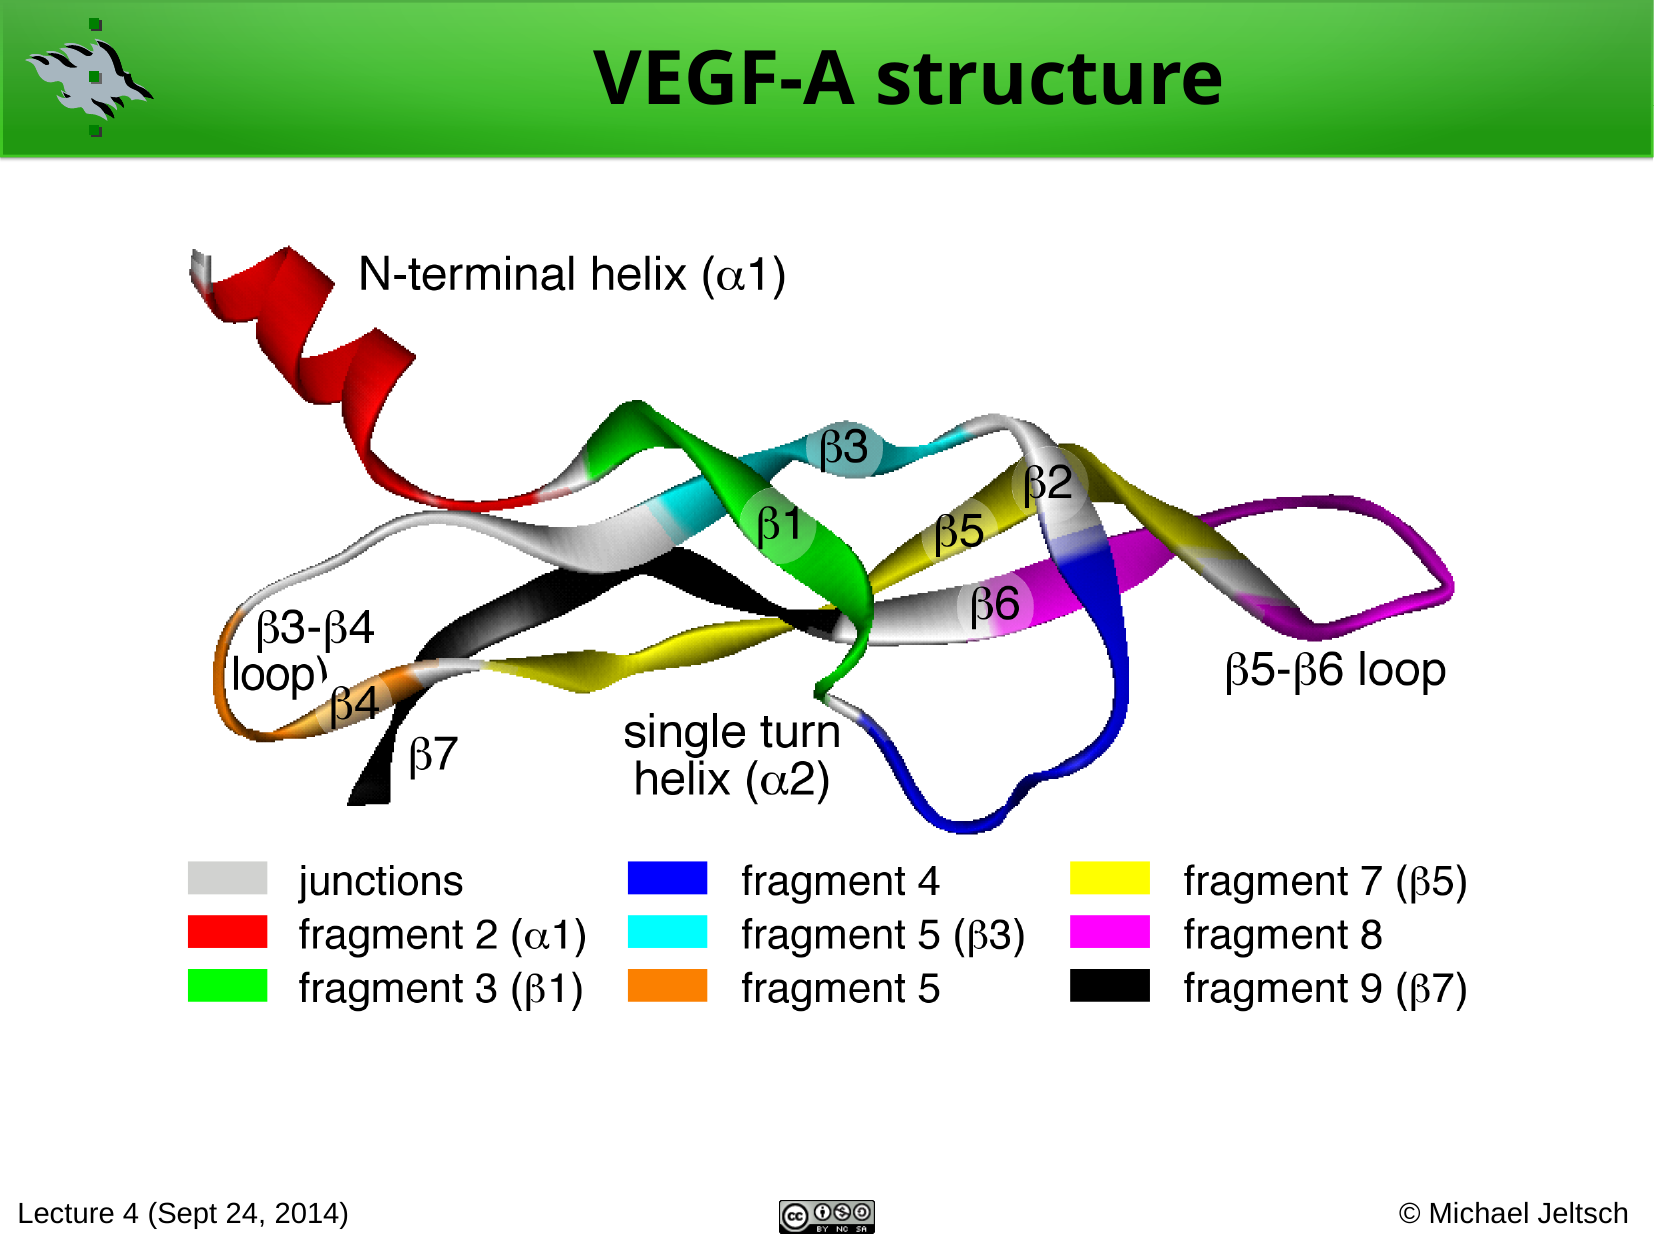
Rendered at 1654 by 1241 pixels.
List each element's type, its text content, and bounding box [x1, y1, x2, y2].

picture [779, 1200, 875, 1234]
title VEGF-A structure [289, 30, 1531, 121]
picture [177, 235, 1476, 1016]
